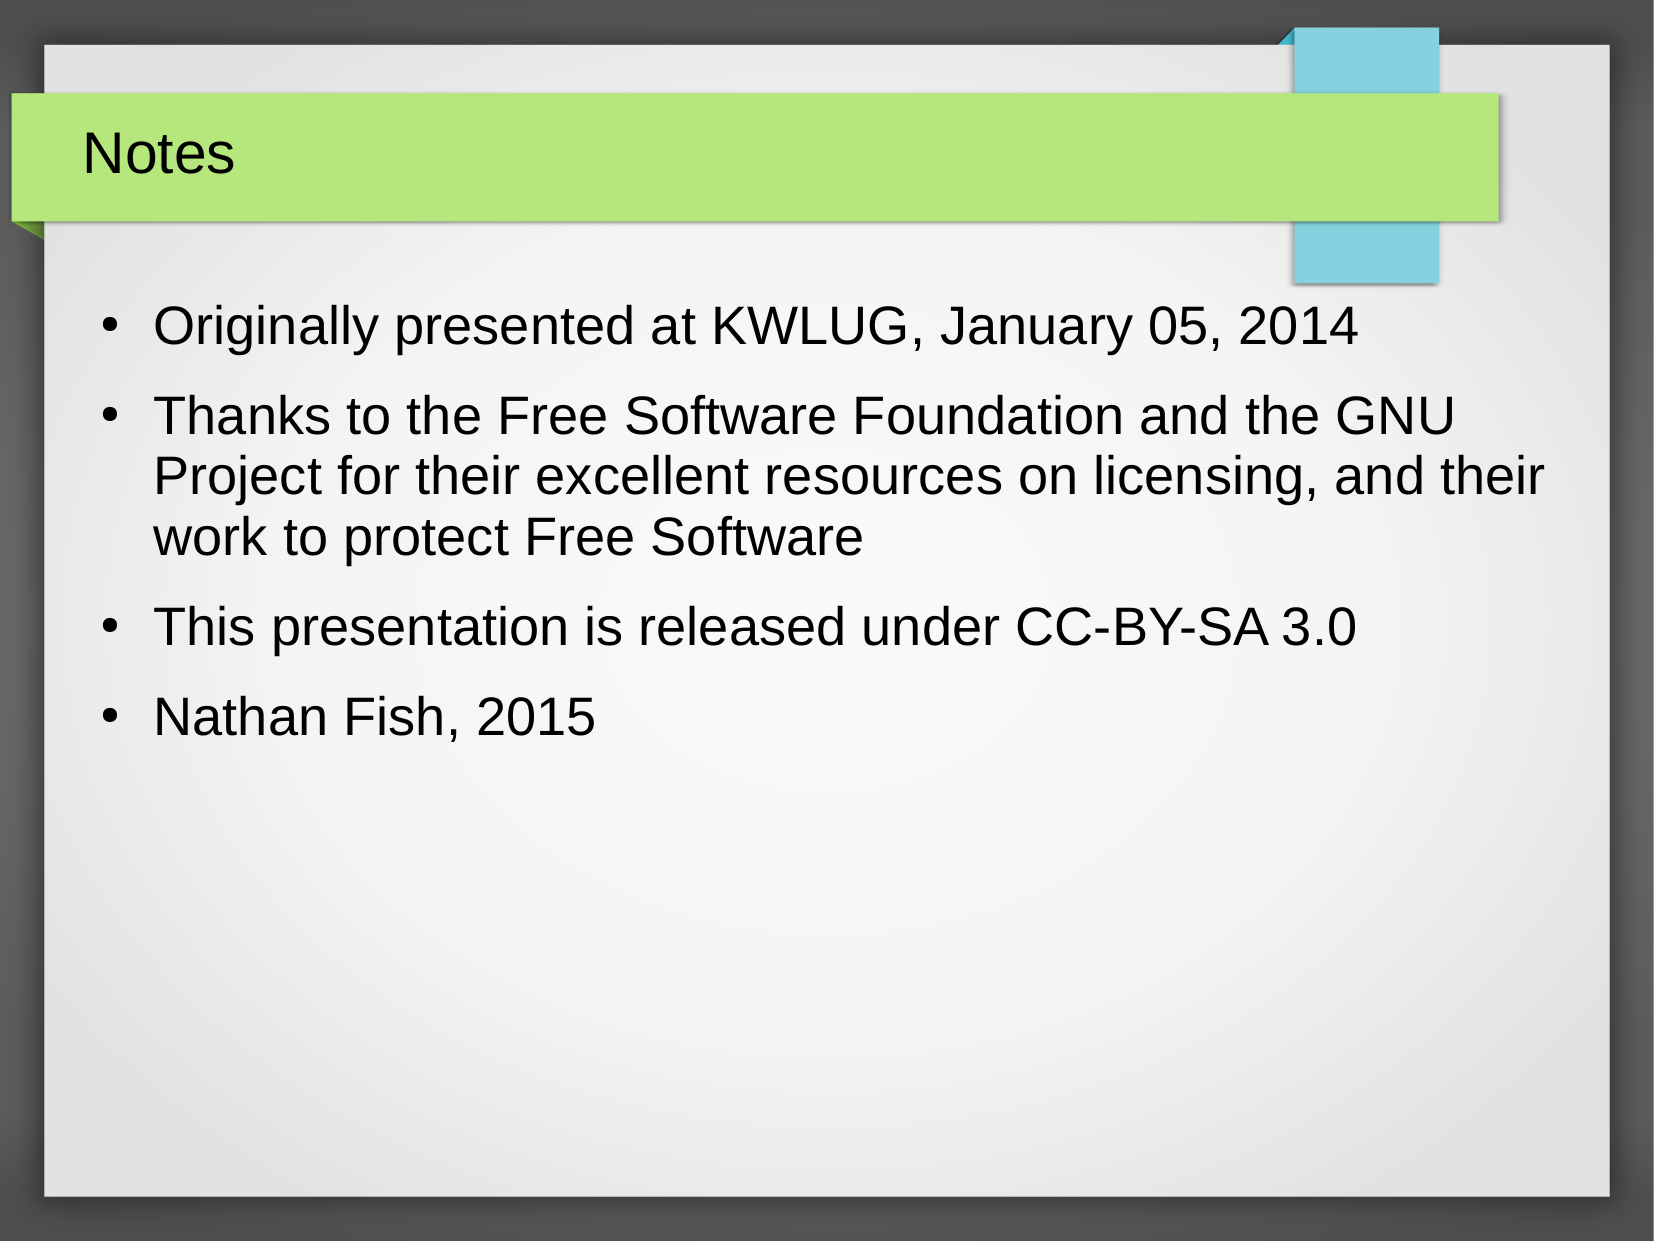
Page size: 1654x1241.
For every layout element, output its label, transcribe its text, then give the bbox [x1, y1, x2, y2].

picture [0, 0, 1654, 1241]
title Notes [82, 94, 1264, 213]
list Originally presented at KWLUG, January 05, 2014 Thanks to the Free Software Foundation and the GNU Project for their excellent resources on licensing, and their work to protect Free Software This presentation is released under CC-BY-SA 3.0 Nathan Fish, 2015 [82, 295, 1571, 1015]
